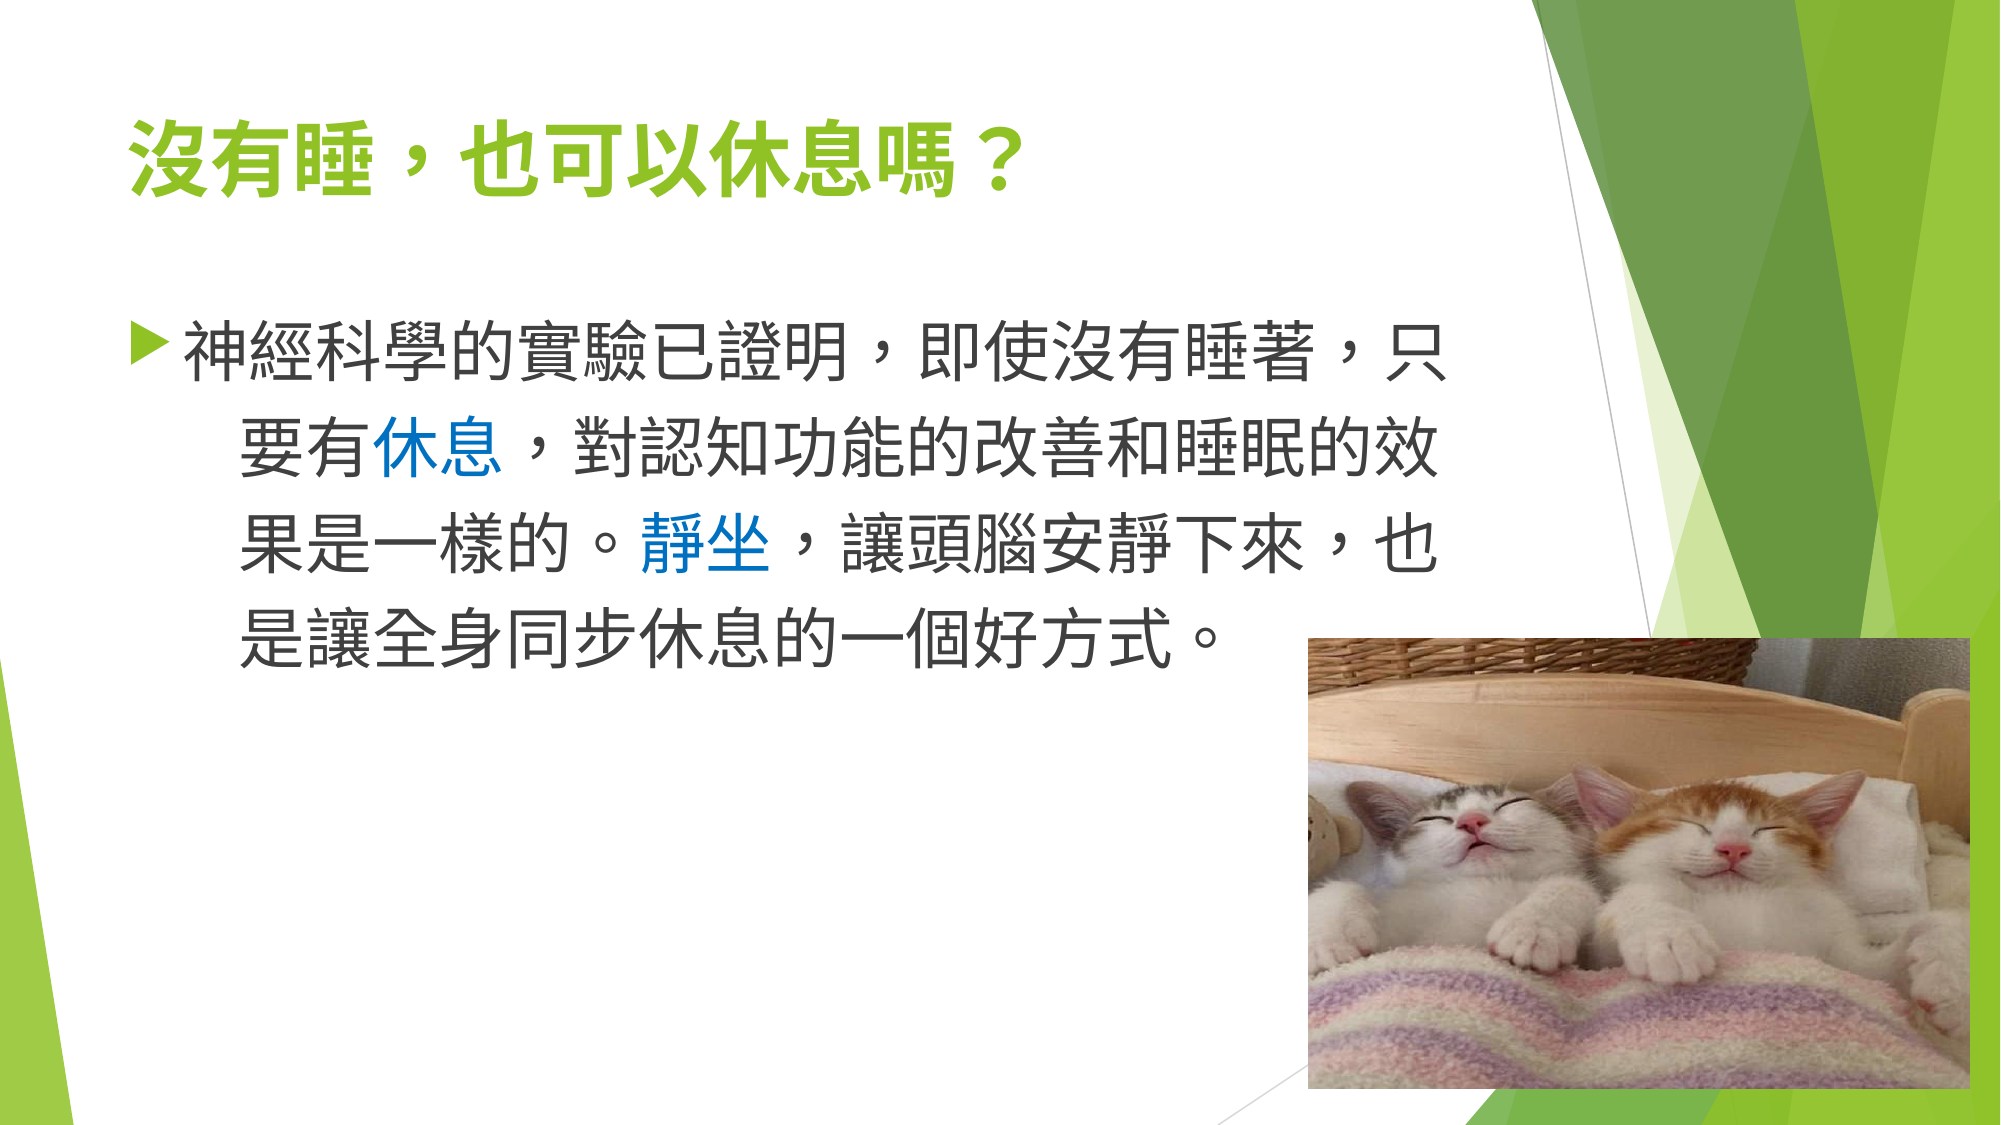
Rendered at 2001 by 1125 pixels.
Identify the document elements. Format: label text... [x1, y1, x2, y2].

list 神經科學的實驗已證明，即使沒有睡著，只要有休息，對認知功能的改善和睡眠的效果是一樣的。靜坐，讓頭腦安靜下來，也是讓全身同步休息的一個好方式。 [111, 286, 1522, 992]
title 沒有睡，也可以休息嗎？ [111, 99, 1522, 286]
picture [1308, 638, 1970, 1089]
